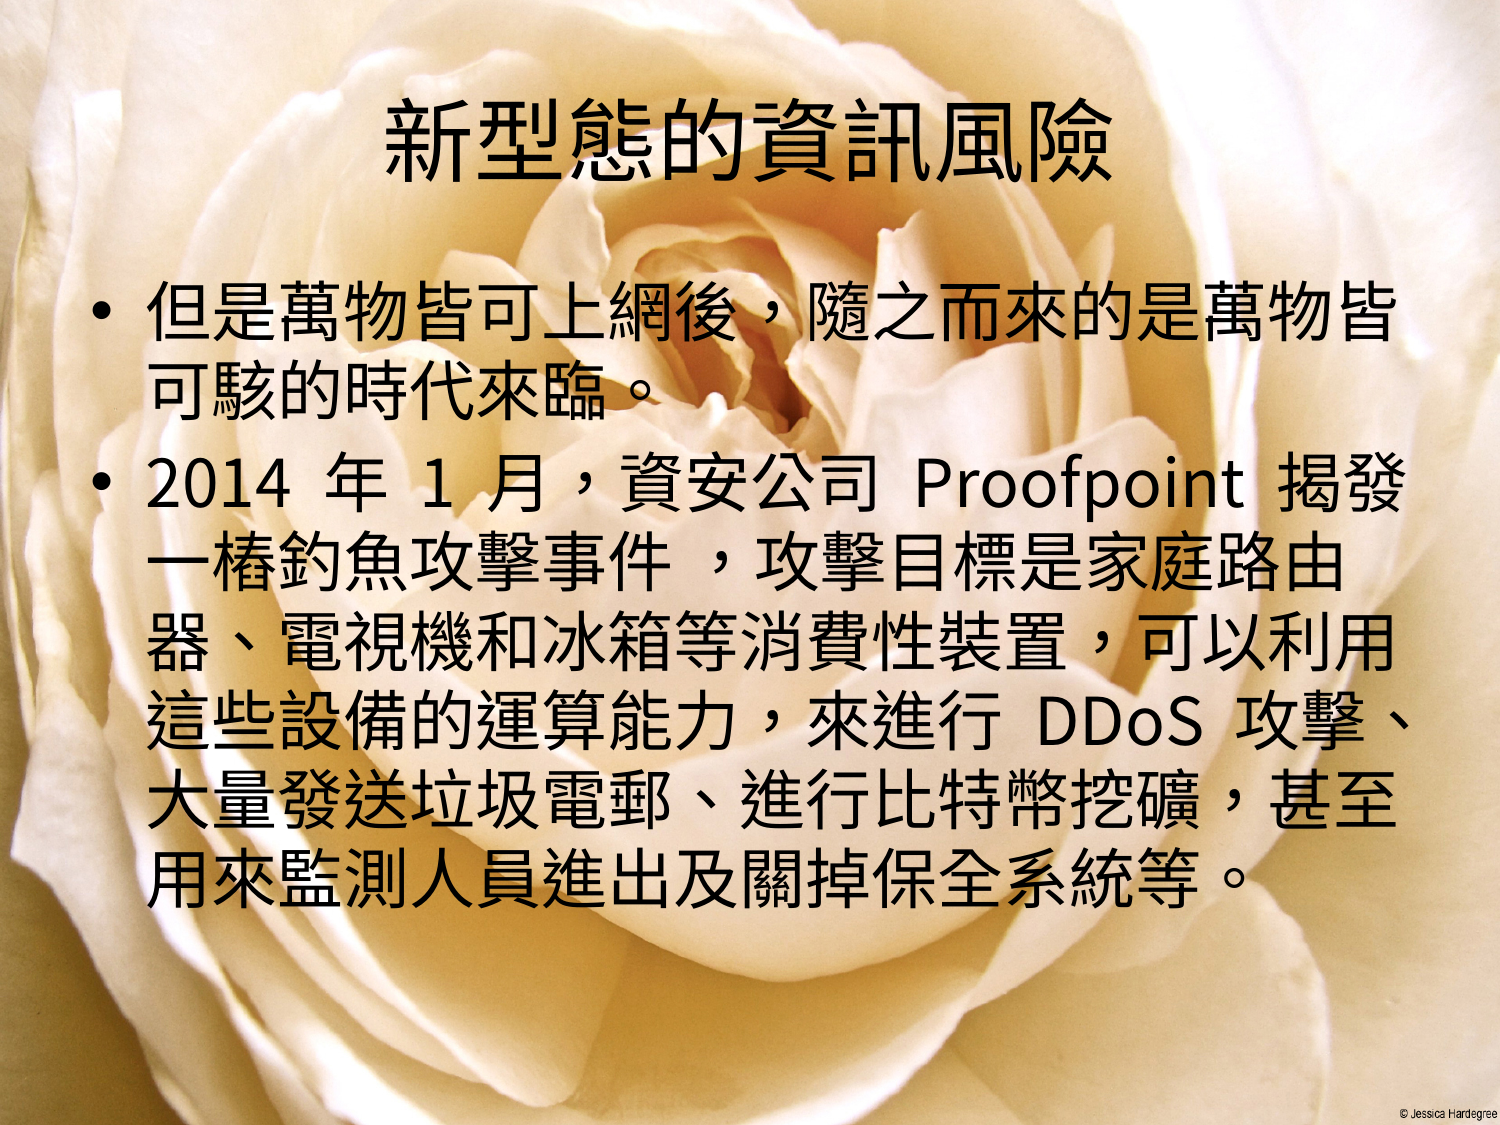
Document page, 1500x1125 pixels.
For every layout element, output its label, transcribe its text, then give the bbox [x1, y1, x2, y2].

picture [0, 0, 1500, 1125]
list 但是萬物皆可上網後，隨之而來的是萬物皆可駭的時代來臨。 2014 年 1 月，資安公司 Proofpoint 揭發一樁釣魚攻擊事件 ，攻擊目標是家庭路由器、電視機和冰箱等消費性裝置，可以利用這些設備的運算能力，來進行 DDoS 攻擊、大量發送垃圾電郵、進行比特幣挖礦，甚至用來監測人員進出及關掉保全系統等。 [75, 262, 1425, 1005]
title 新型態的資訊風險 [75, 45, 1425, 233]
